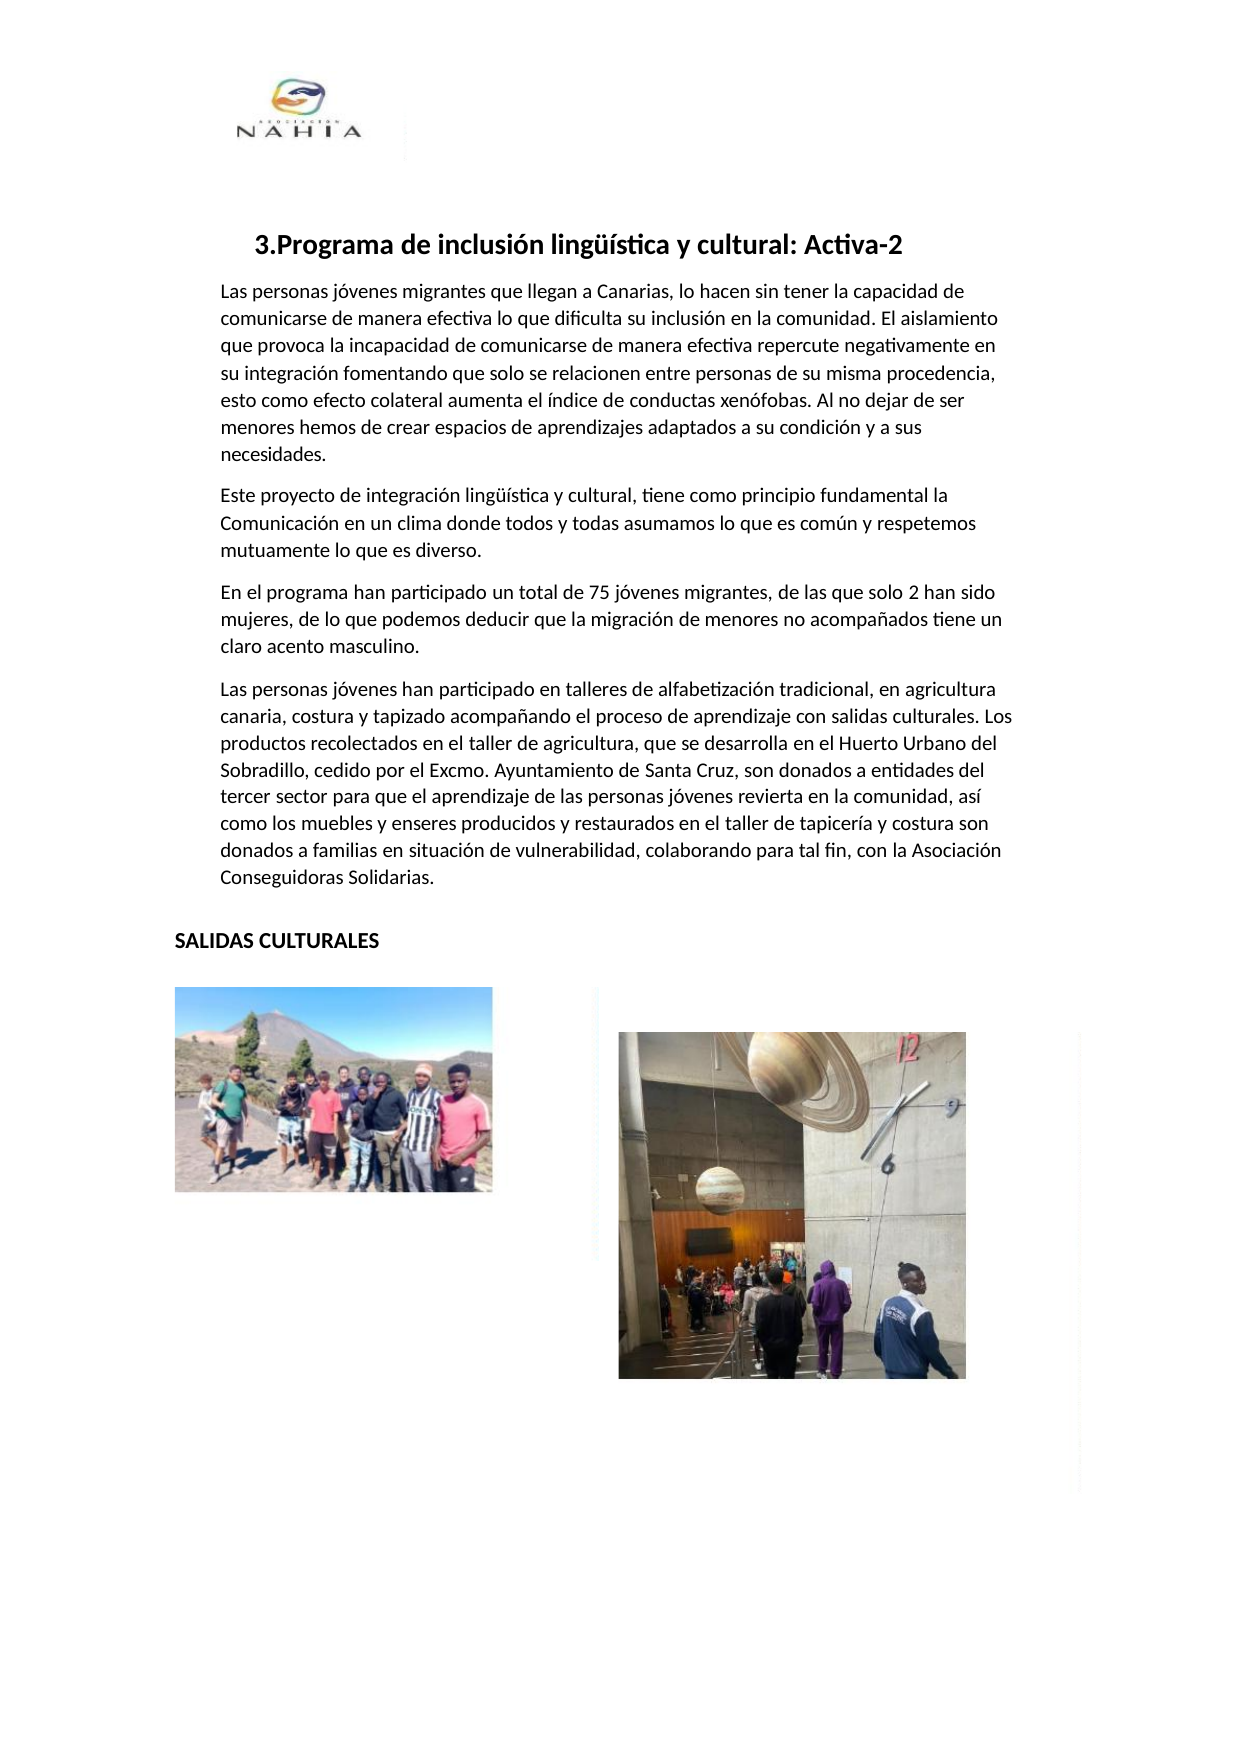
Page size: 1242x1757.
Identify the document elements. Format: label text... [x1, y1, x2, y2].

text_box En el programa han participado un total de 75 jóvenes migrantes, de las que solo 2 han sido mujeres, de lo que podemos deducir que la migración de menores no acompañados tiene un claro acento masculino. [220, 578, 1024, 658]
text_box SALIDAS CULTURALES [174, 924, 407, 953]
text_box [236, 71, 407, 164]
text_box 3.Programa de inclusión lingüística y cultural: Activa-2 [254, 224, 923, 261]
text_box [174, 987, 599, 1261]
text_box [618, 1032, 1082, 1494]
text_box Las personas jóvenes han participado en talleres de alfabetización tradicional, en agricultura canaria, costura y tapizado acompañando el proceso de aprendizaje con salidas culturales. Los productos recolectados en el taller de agricultura, que se desarrolla en el Huerto Urbano del Sobradillo, cedido por el Excmo. Ayuntamiento de Santa Cruz, son donados a entidades del tercer sector para que el aprendizaje de las personas jóvenes revierta en la comunidad, así como los muebles y enseres producidos y restaurados en el taller de tapicería y costura son donados a familias en situación de vulnerabilidad, colaborando para tal fin, con la Asociación Conseguidoras Solidarias. [220, 675, 1028, 889]
text_box Este proyecto de integración lingüística y cultural, tiene como principio fundamental la Comunicación en un clima donde todos y todas asumamos lo que es común y respetemos mutuamente lo que es diverso. [220, 481, 989, 562]
text_box Las personas jóvenes migrantes que llegan a Canarias, lo hacen sin tener la capacidad de comunicarse de manera efectiva lo que dificulta su inclusión en la comunidad. El aislamiento que provoca la incapacidad de comunicarse de manera efectiva repercute negativamente en su integración fomentando que solo se relacionen entre personas de su misma procedencia, esto como efecto colateral aumenta el índice de conductas xenófobas. Al no dejar de ser menores hemos de crear espacios de aprendizajes adaptados a su condición y a sus necesidades. [220, 277, 1018, 466]
